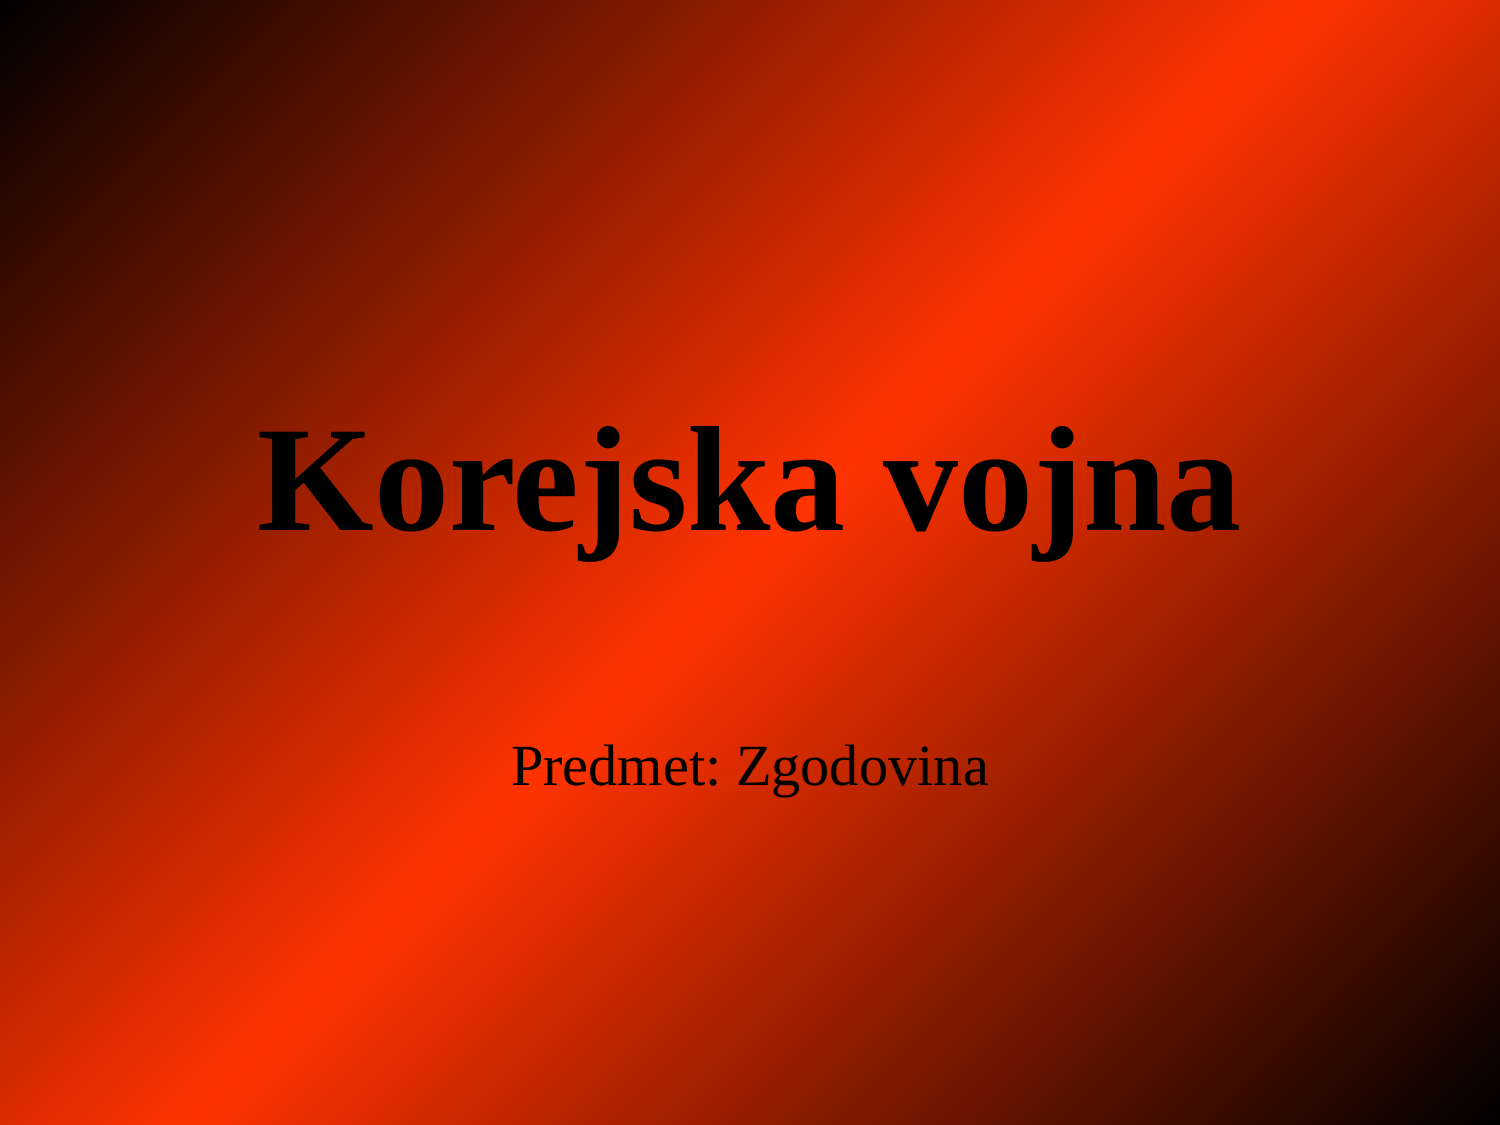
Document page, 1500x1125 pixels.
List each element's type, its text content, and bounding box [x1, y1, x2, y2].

title Korejska vojna [112, 349, 1388, 591]
subtitle Predmet: Zgodovina [225, 637, 1275, 925]
